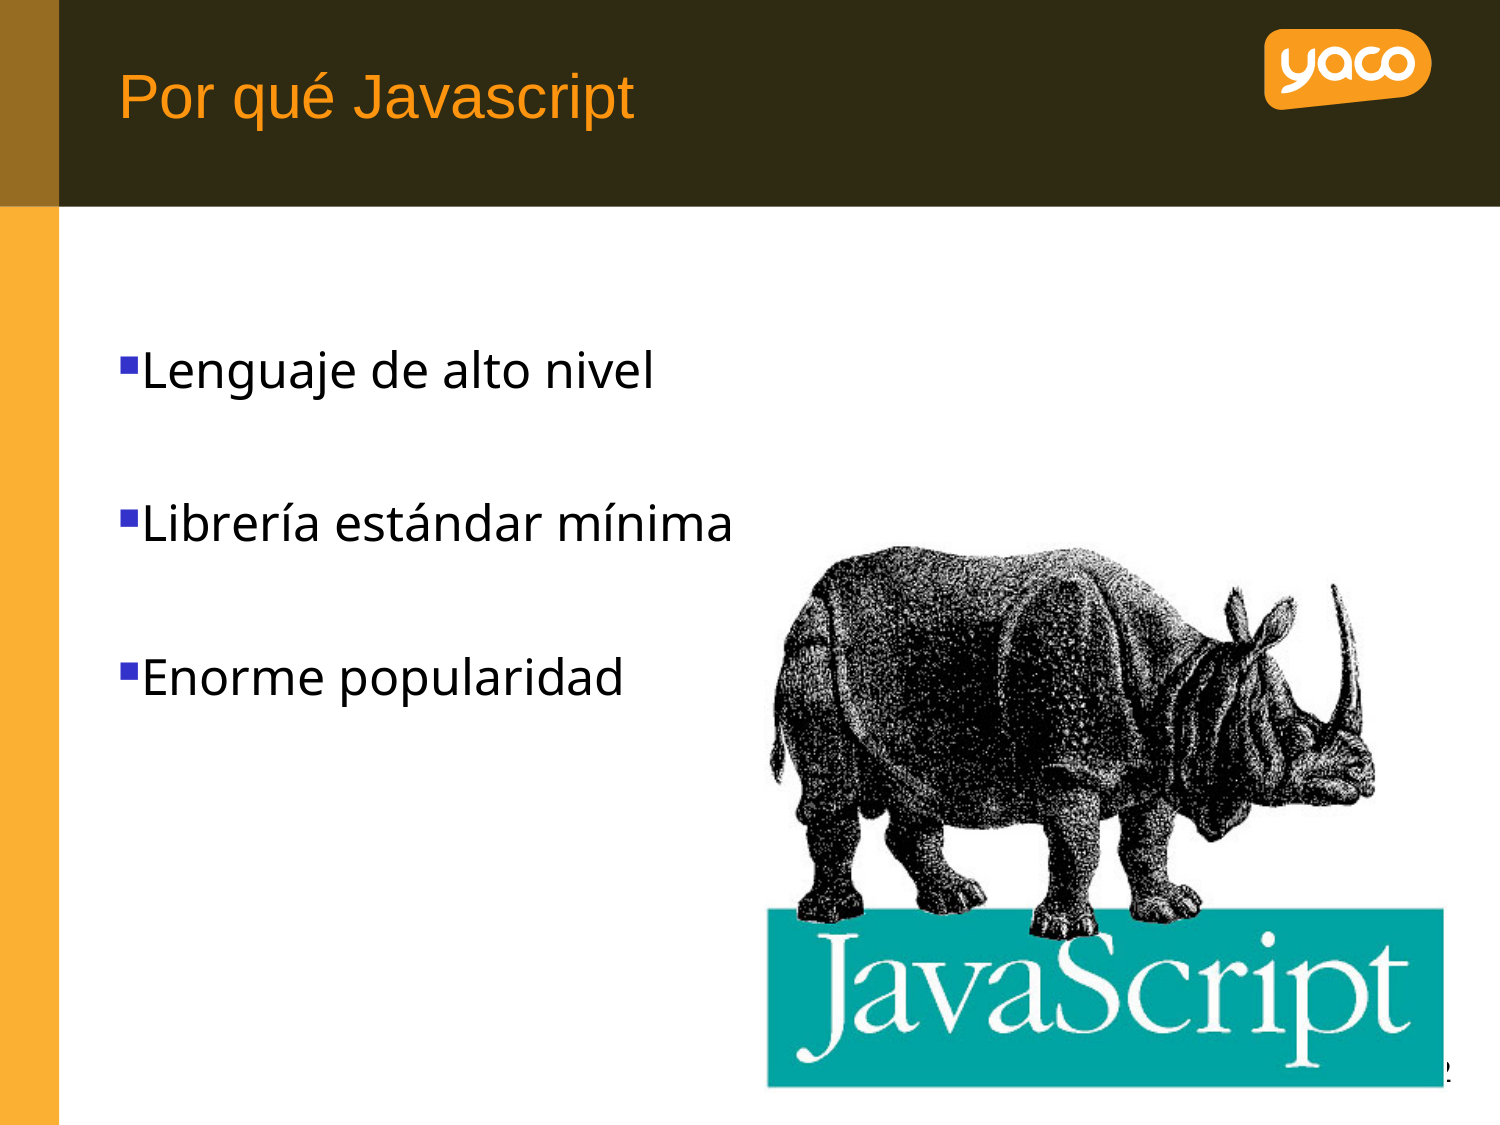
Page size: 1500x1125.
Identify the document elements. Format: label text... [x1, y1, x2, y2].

picture [764, 542, 1447, 1093]
title Por qué Javascript [118, 5, 1169, 193]
subtitle Lenguaje de alto nivel Librería estándar mínima Enorme popularidad [118, 296, 1447, 681]
picture [1263, 29, 1433, 110]
